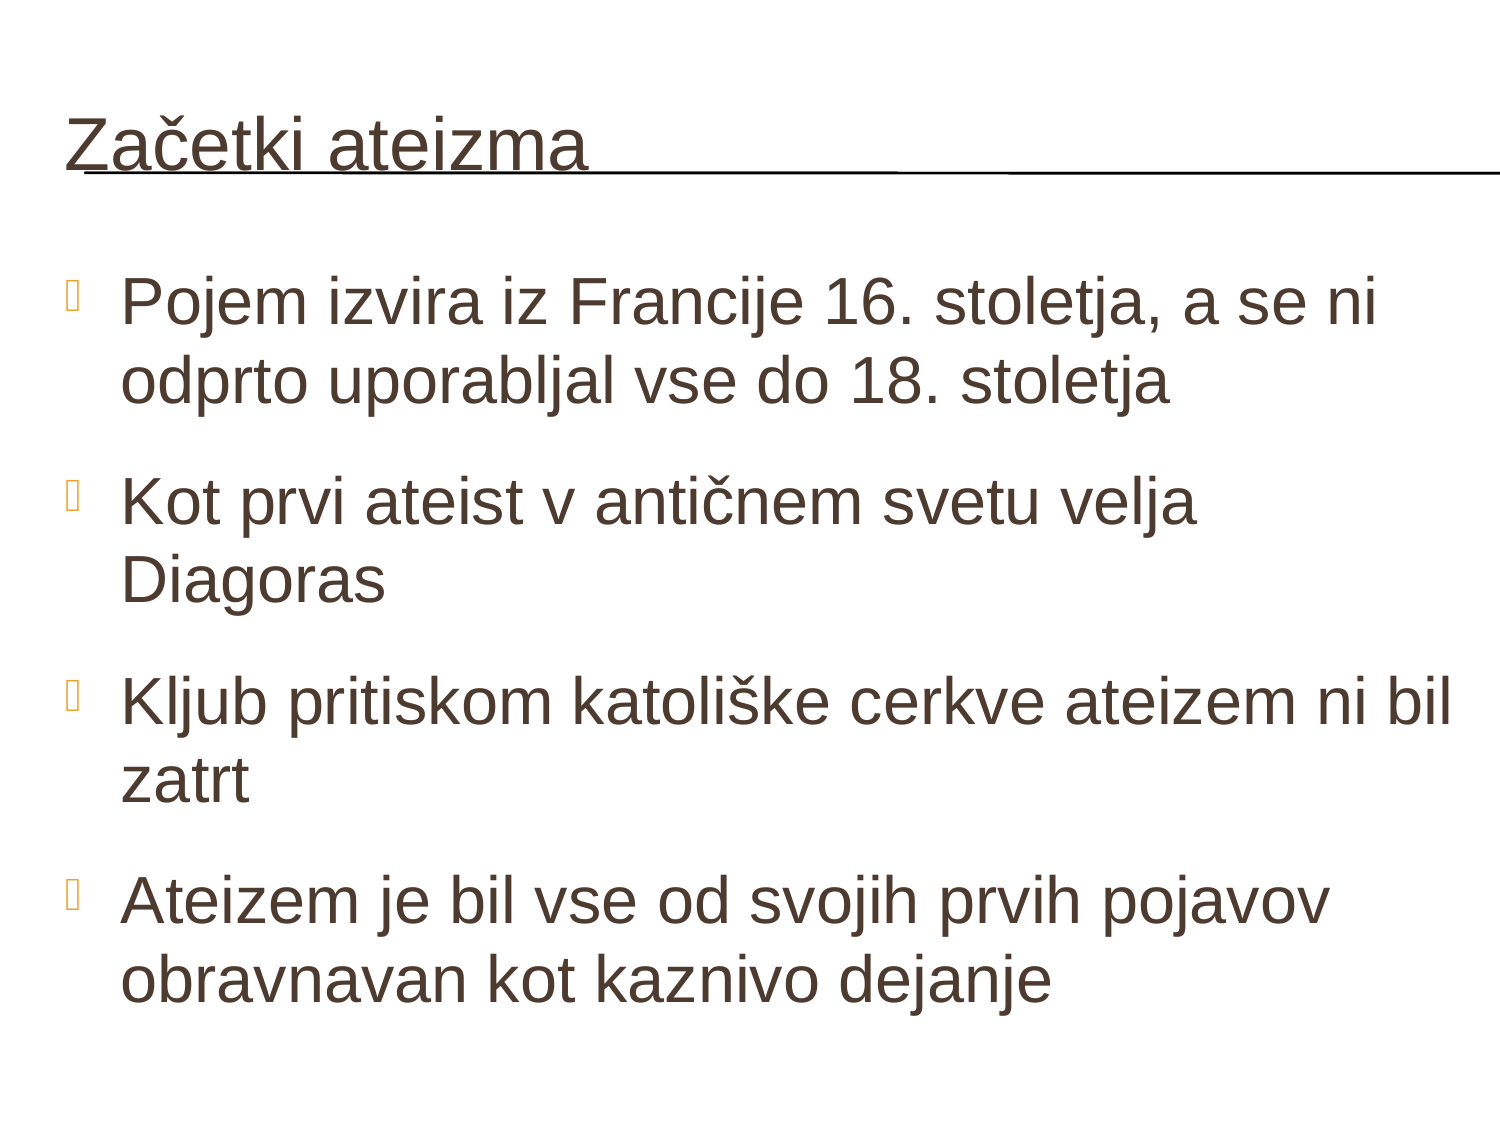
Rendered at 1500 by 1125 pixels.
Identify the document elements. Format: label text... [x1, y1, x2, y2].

text_box Pojem izvira iz Francije 16. stoletja, a se ni odprto uporabljal vse do 18. stoletja Kot prvi ateist v antičnem svetu velja Diagoras Kljub pritiskom katoliške cerkve ateizem ni bil zatrt Ateizem je bil vse od svojih prvih pojavov obravnavan kot kaznivo dejanje [49, 254, 1475, 998]
title Začetki ateizma [50, 75, 1475, 213]
